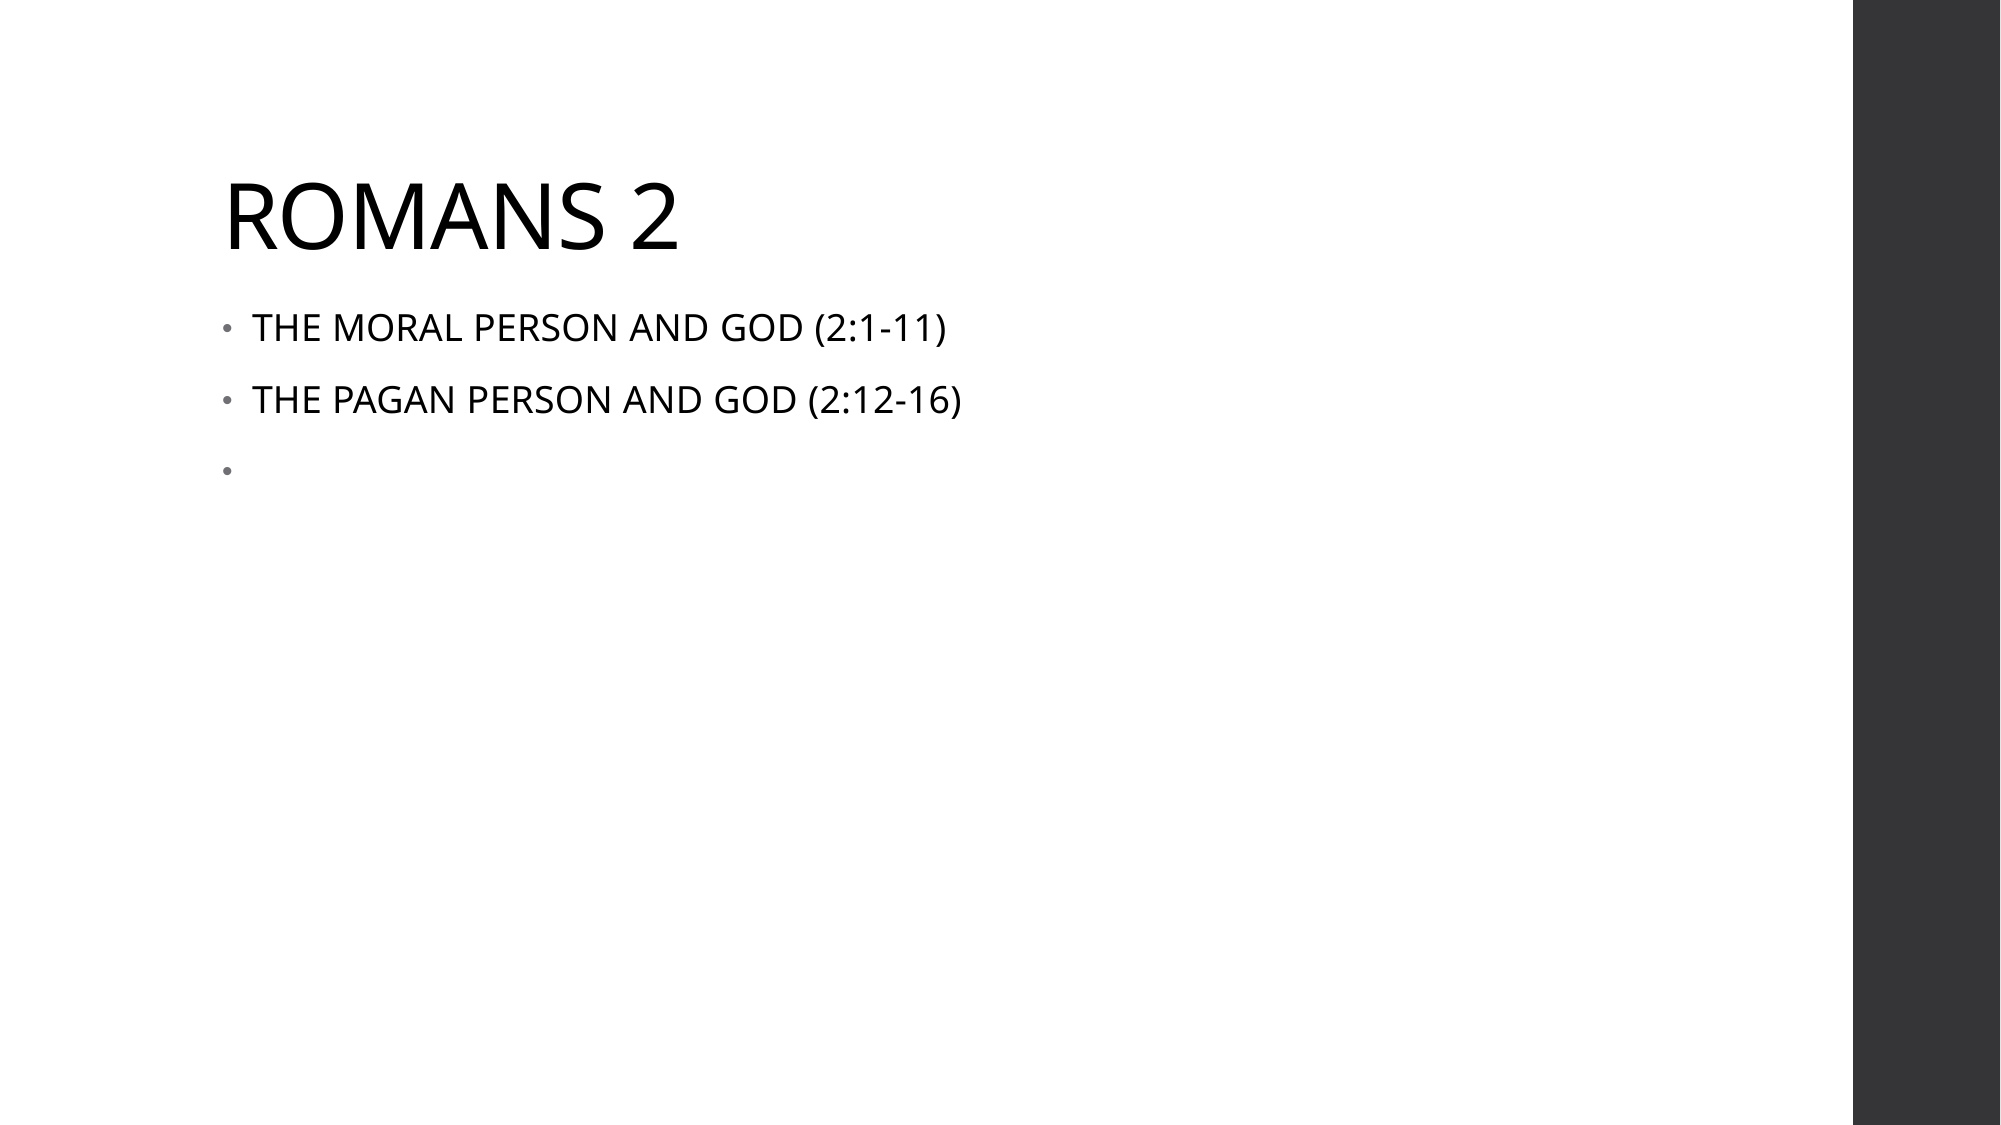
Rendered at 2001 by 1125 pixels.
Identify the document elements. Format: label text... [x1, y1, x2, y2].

list THE MORAL PERSON AND GOD (2:1-11) THE PAGAN PERSON AND GOD (2:12-16) [206, 299, 1617, 1014]
title ROMANS 2 [206, 60, 1797, 278]
